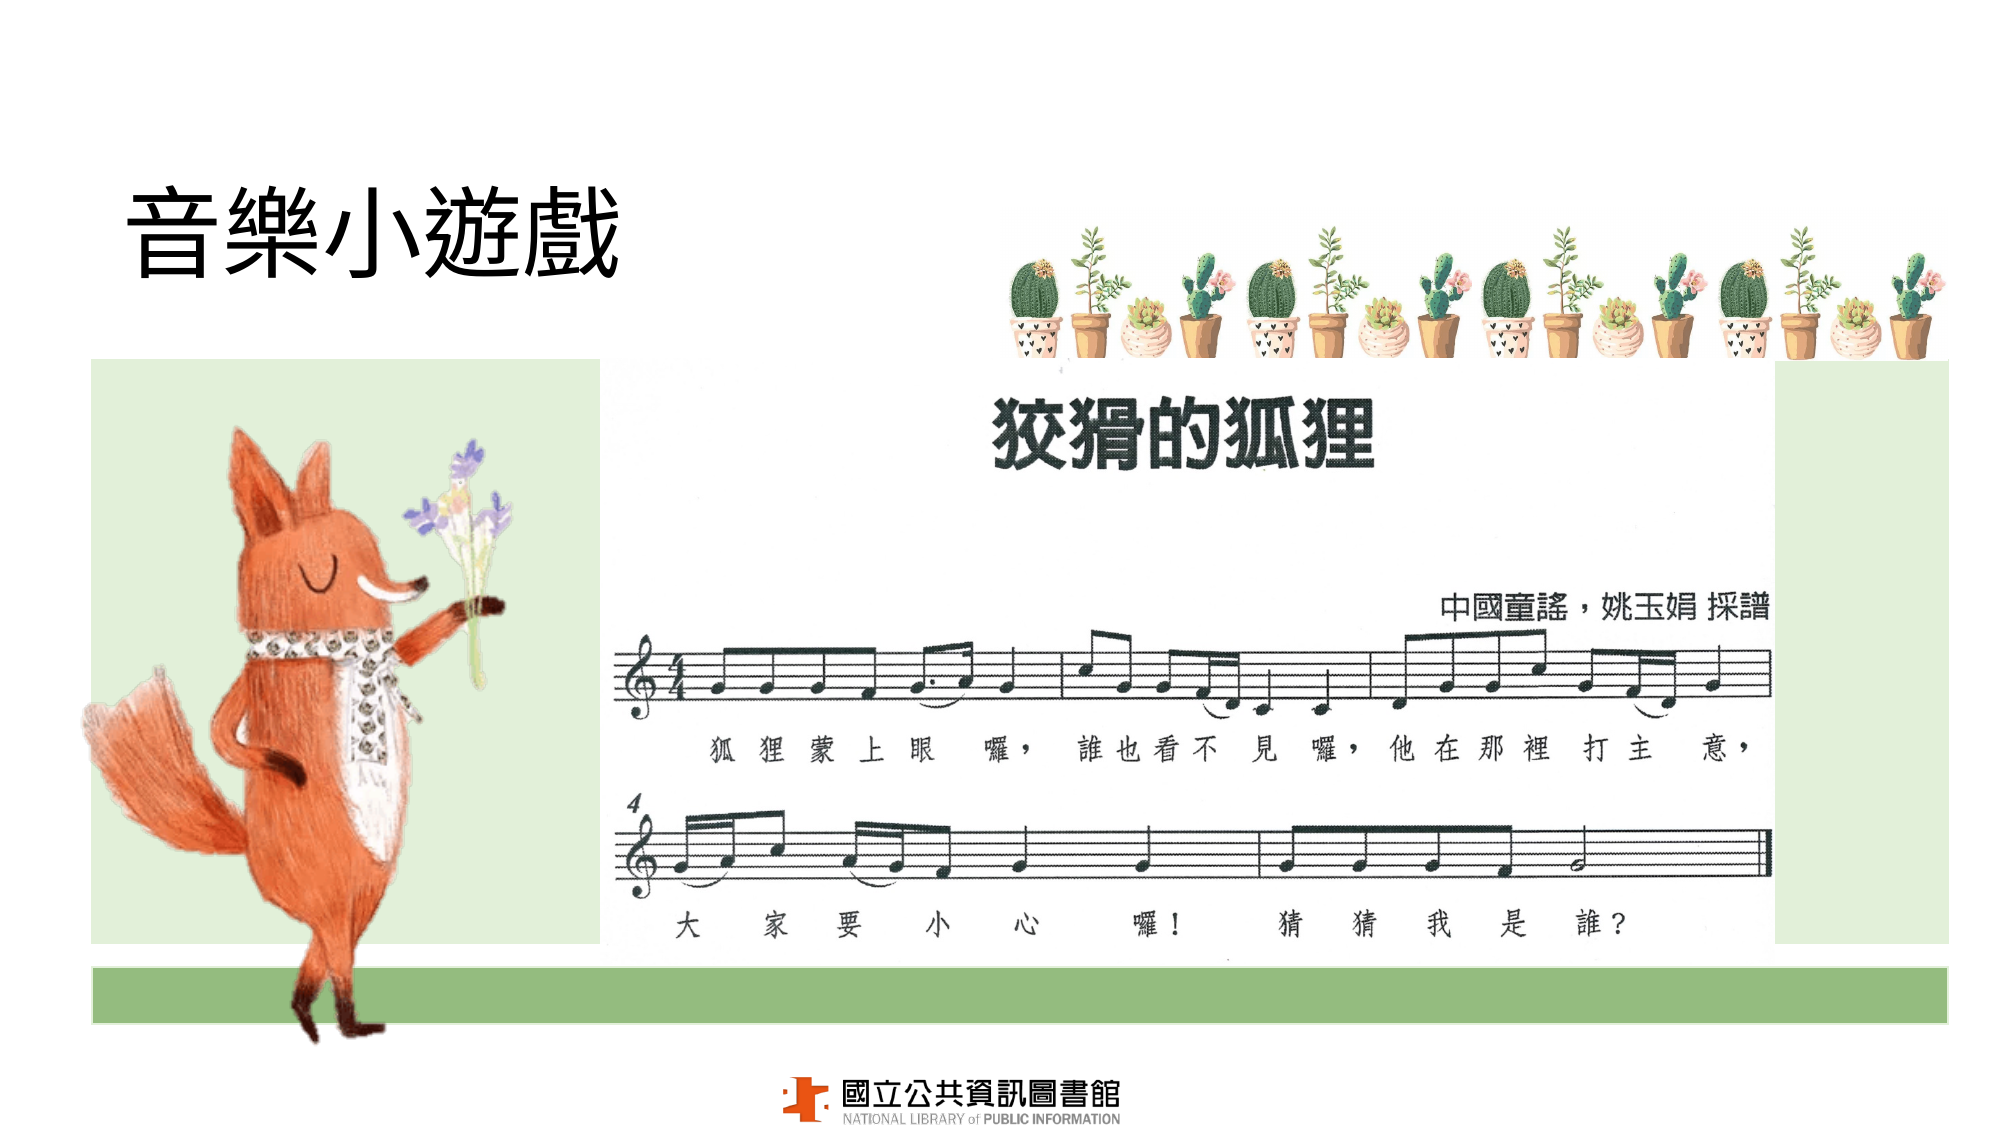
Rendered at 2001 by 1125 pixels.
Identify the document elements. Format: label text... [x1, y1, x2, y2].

picture [0, 207, 1948, 1048]
text_box 音樂小遊戲 [108, 162, 921, 298]
text_box [680, 966, 1948, 1024]
picture [781, 1075, 1121, 1125]
text_box [1775, 361, 1948, 943]
